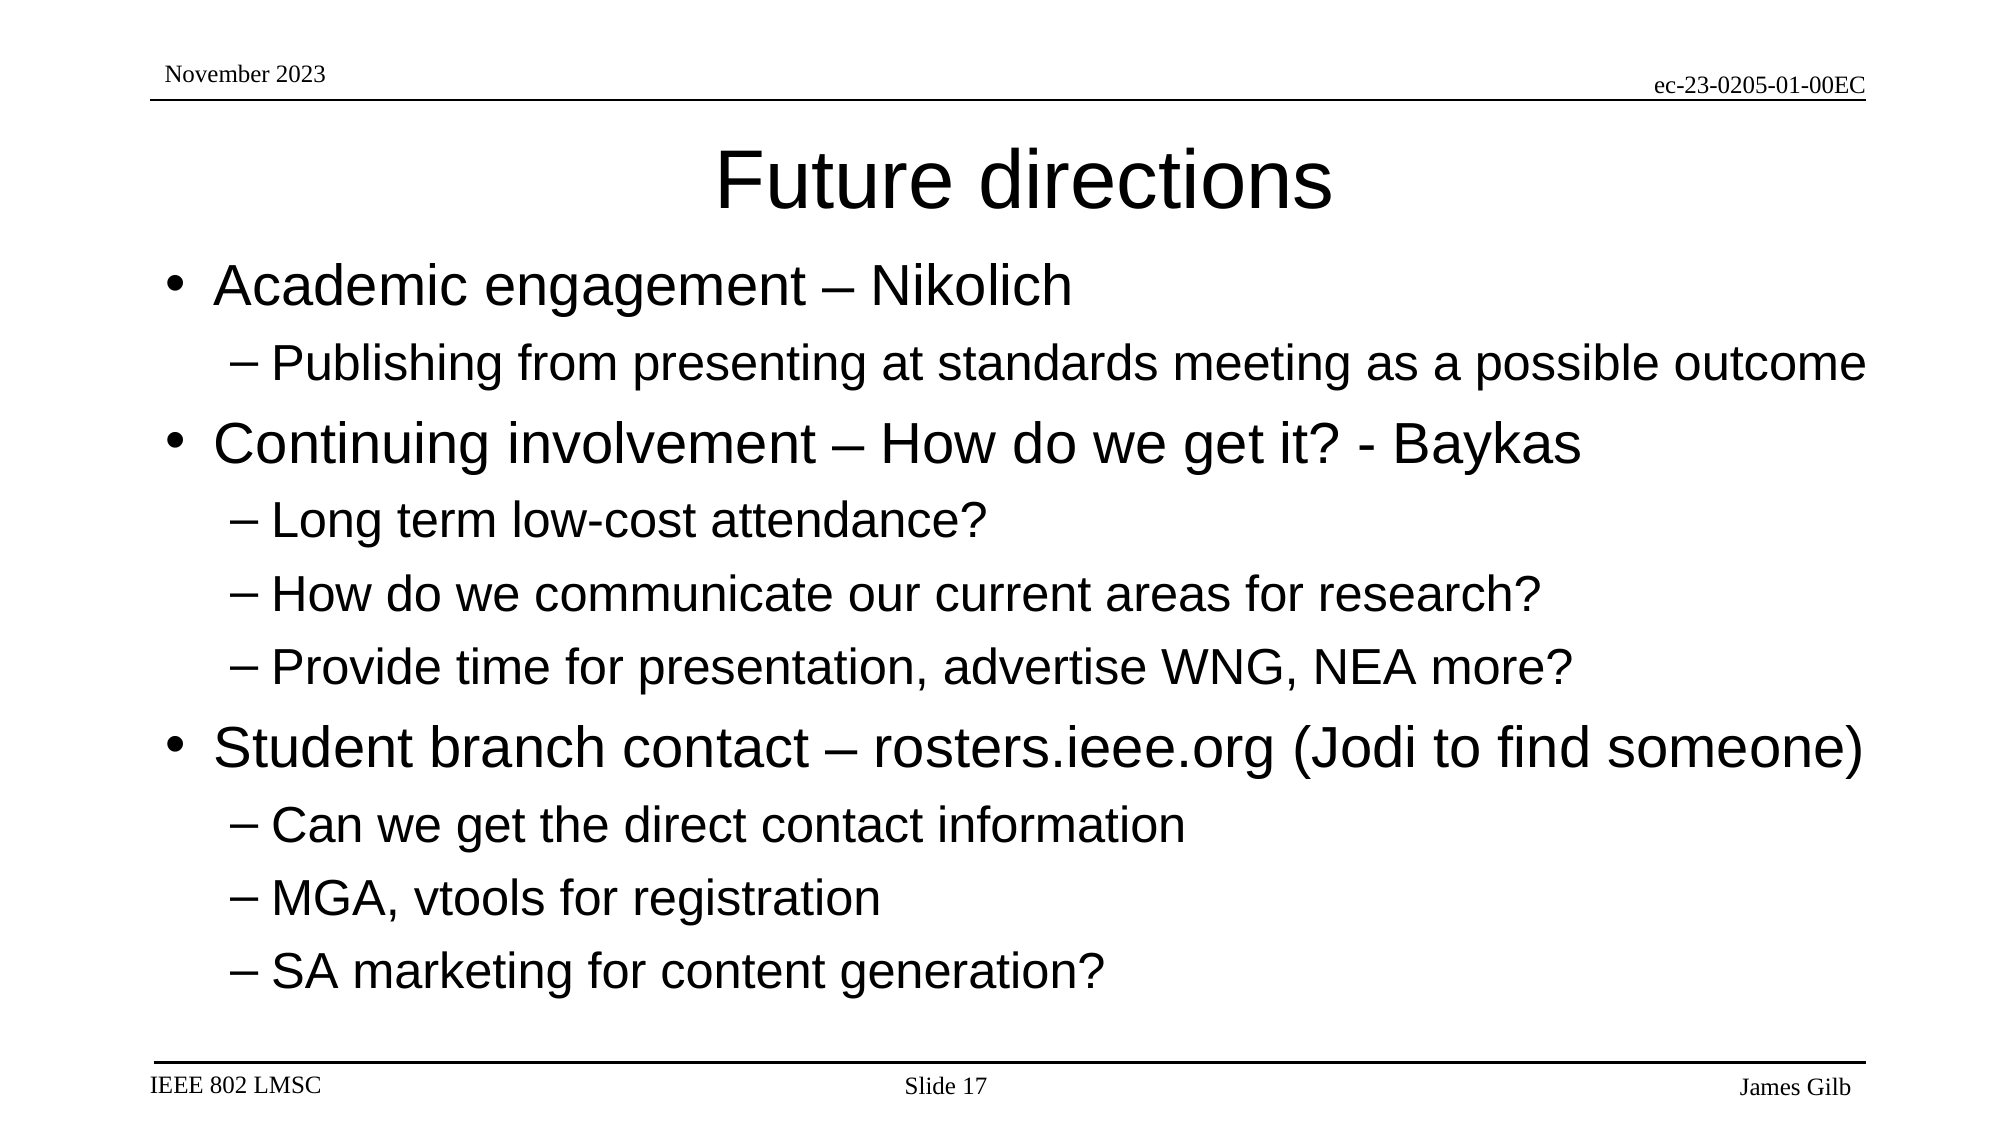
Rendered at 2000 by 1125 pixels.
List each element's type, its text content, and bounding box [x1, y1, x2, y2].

list Academic engagement – Nikolich Publishing from presenting at standards meeting as a possible outcome Continuing involvement – How do we get it? - Baykas Long term low-cost attendance? How do we communicate our current areas for research? Provide time for presentation, advertise WNG, NEA more? Student branch contact – rosters.ieee.org (Jodi to find someone) Can we get the direct contact information MGA, vtools for registration SA marketing for content generation? [149, 239, 1900, 1051]
title Future directions [149, 112, 1900, 238]
